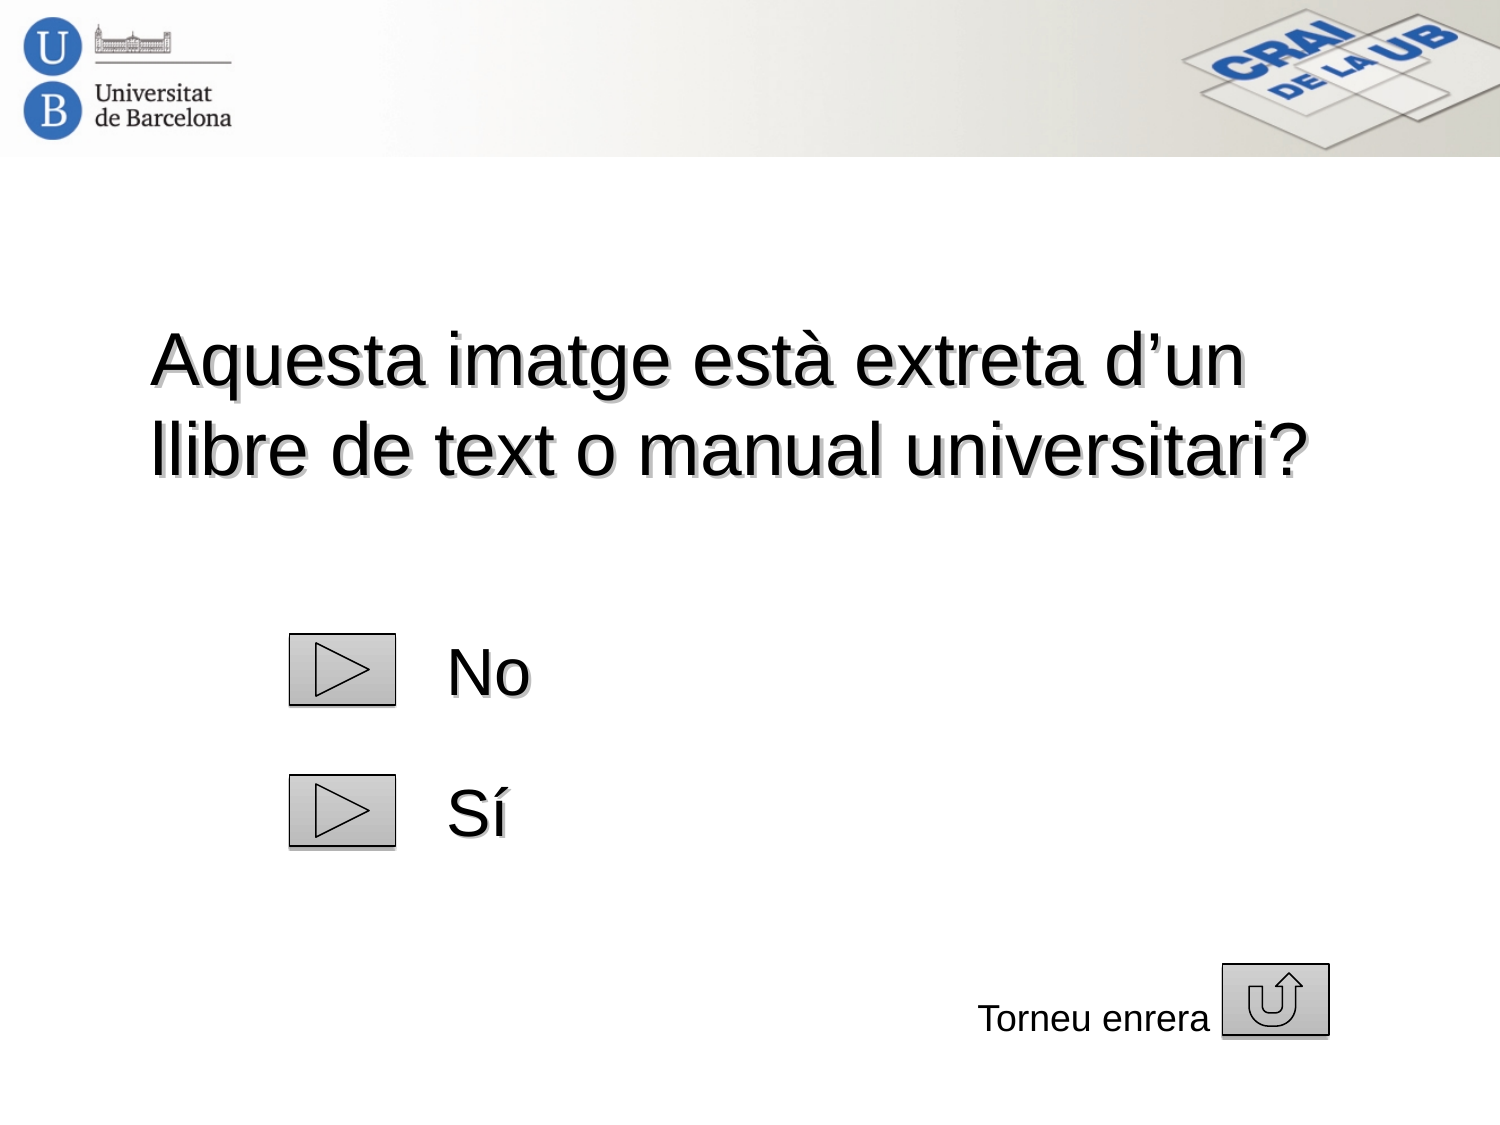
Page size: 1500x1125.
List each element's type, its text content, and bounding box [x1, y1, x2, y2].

text_box [289, 775, 396, 847]
text_box No [431, 621, 999, 718]
title Aquesta imatge està extreta d’un llibre de text o manual universitari? [135, 302, 1436, 491]
text_box Torneu enrera [962, 986, 1235, 1047]
text_box [1222, 964, 1329, 1036]
text_box [289, 634, 396, 706]
text_box Sí [431, 761, 999, 858]
